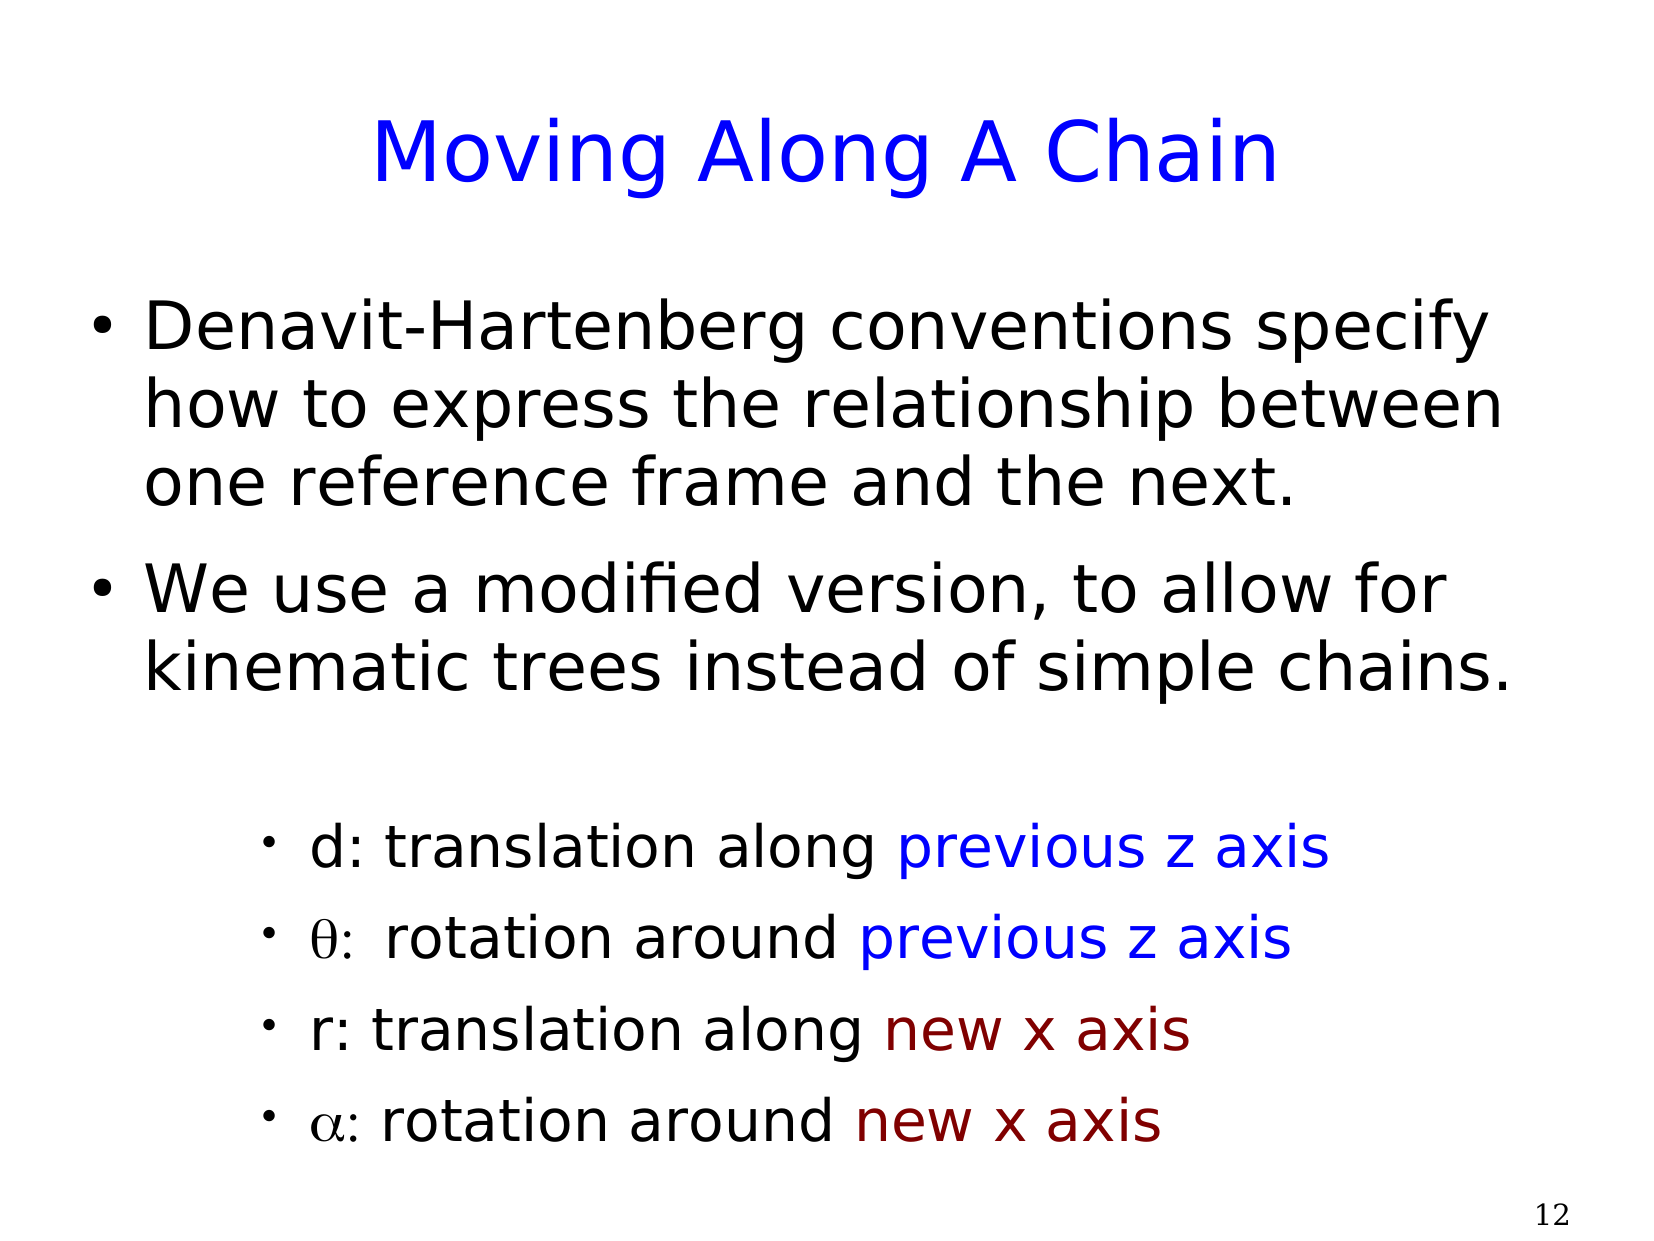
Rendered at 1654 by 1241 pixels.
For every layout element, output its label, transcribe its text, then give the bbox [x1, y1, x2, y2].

title Moving Along A Chain [0, 49, 1654, 257]
list Denavit-Hartenberg conventions specify how to express the relationship between one reference frame and the next. We use a modified version, to allow for kinematic trees instead of simple chains. d: translation along previous z axis q: rotation around previous z axis r: translation along new x axis a: rotation around new x axis [72, 287, 1562, 1213]
